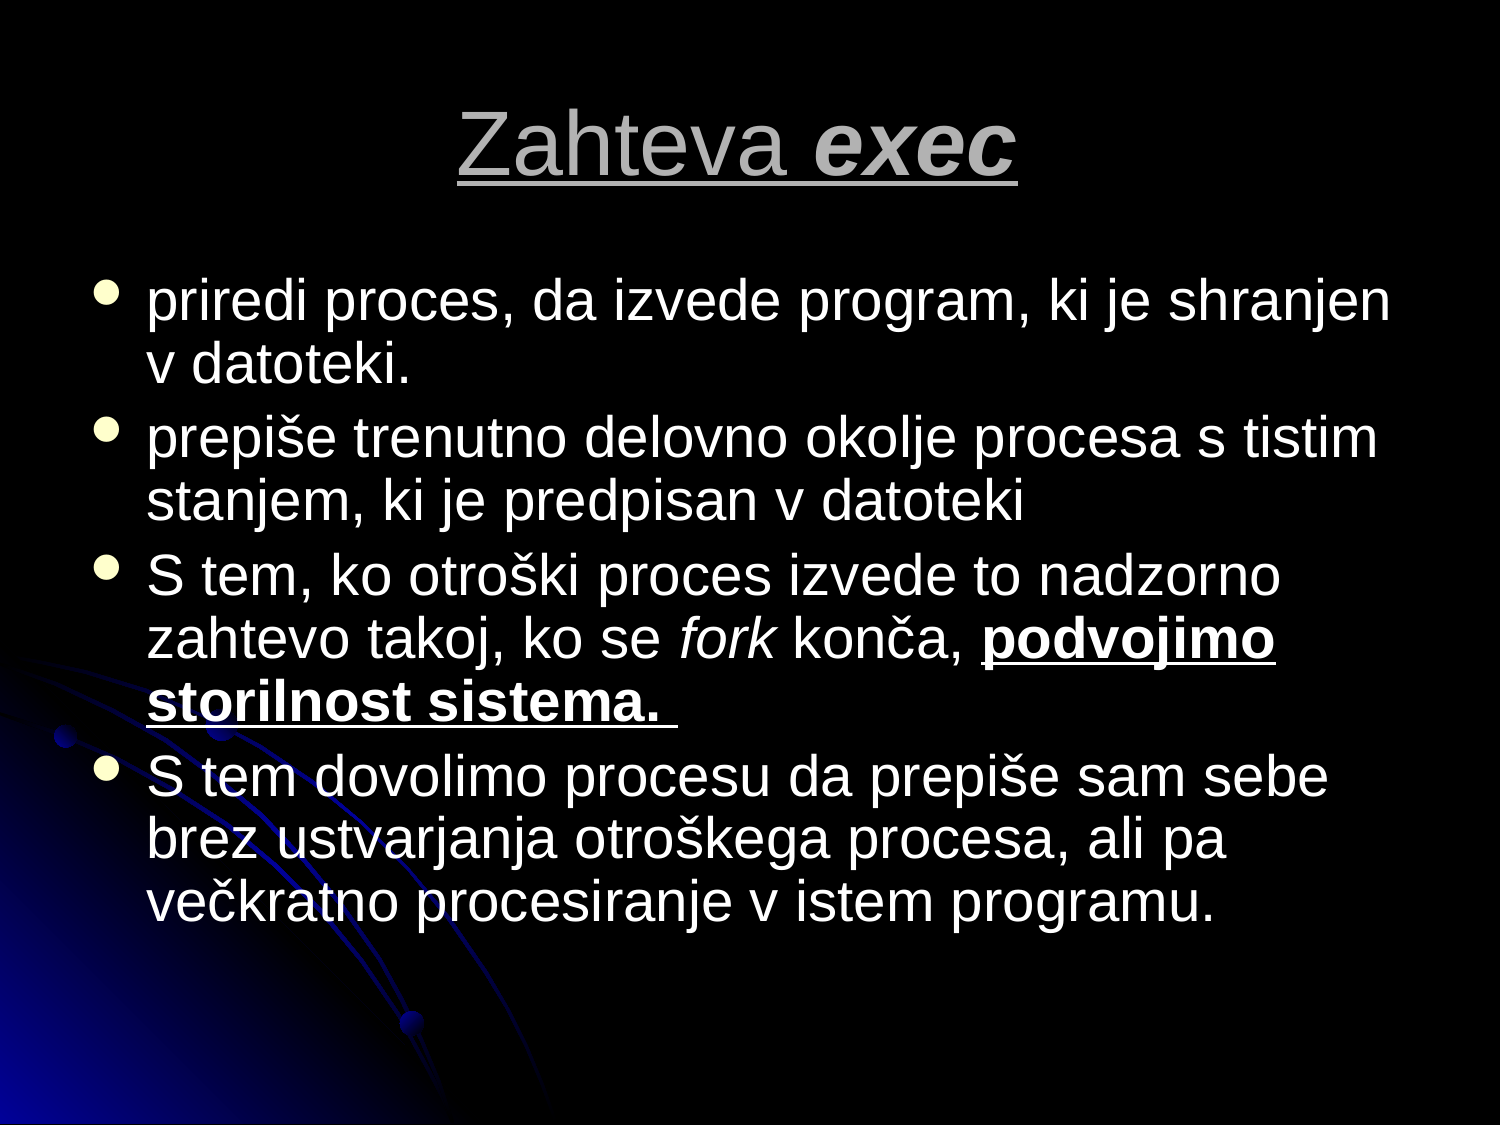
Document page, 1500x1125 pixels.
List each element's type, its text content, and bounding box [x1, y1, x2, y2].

title Zahteva exec [75, 45, 1425, 233]
list priredi proces, da izvede program, ki je shranjen v datoteki. prepiše trenutno delovno okolje procesa s tistim stanjem, ki je predpisan v datoteki S tem, ko otroški proces izvede to nadzorno zahtevo takoj, ko se fork konča, podvojimo storilnost sistema. S tem dovolimo procesu da prepiše sam sebe brez ustvarjanja otroškega procesa, ali pa večkratno procesiranje v istem programu. [75, 262, 1425, 1006]
